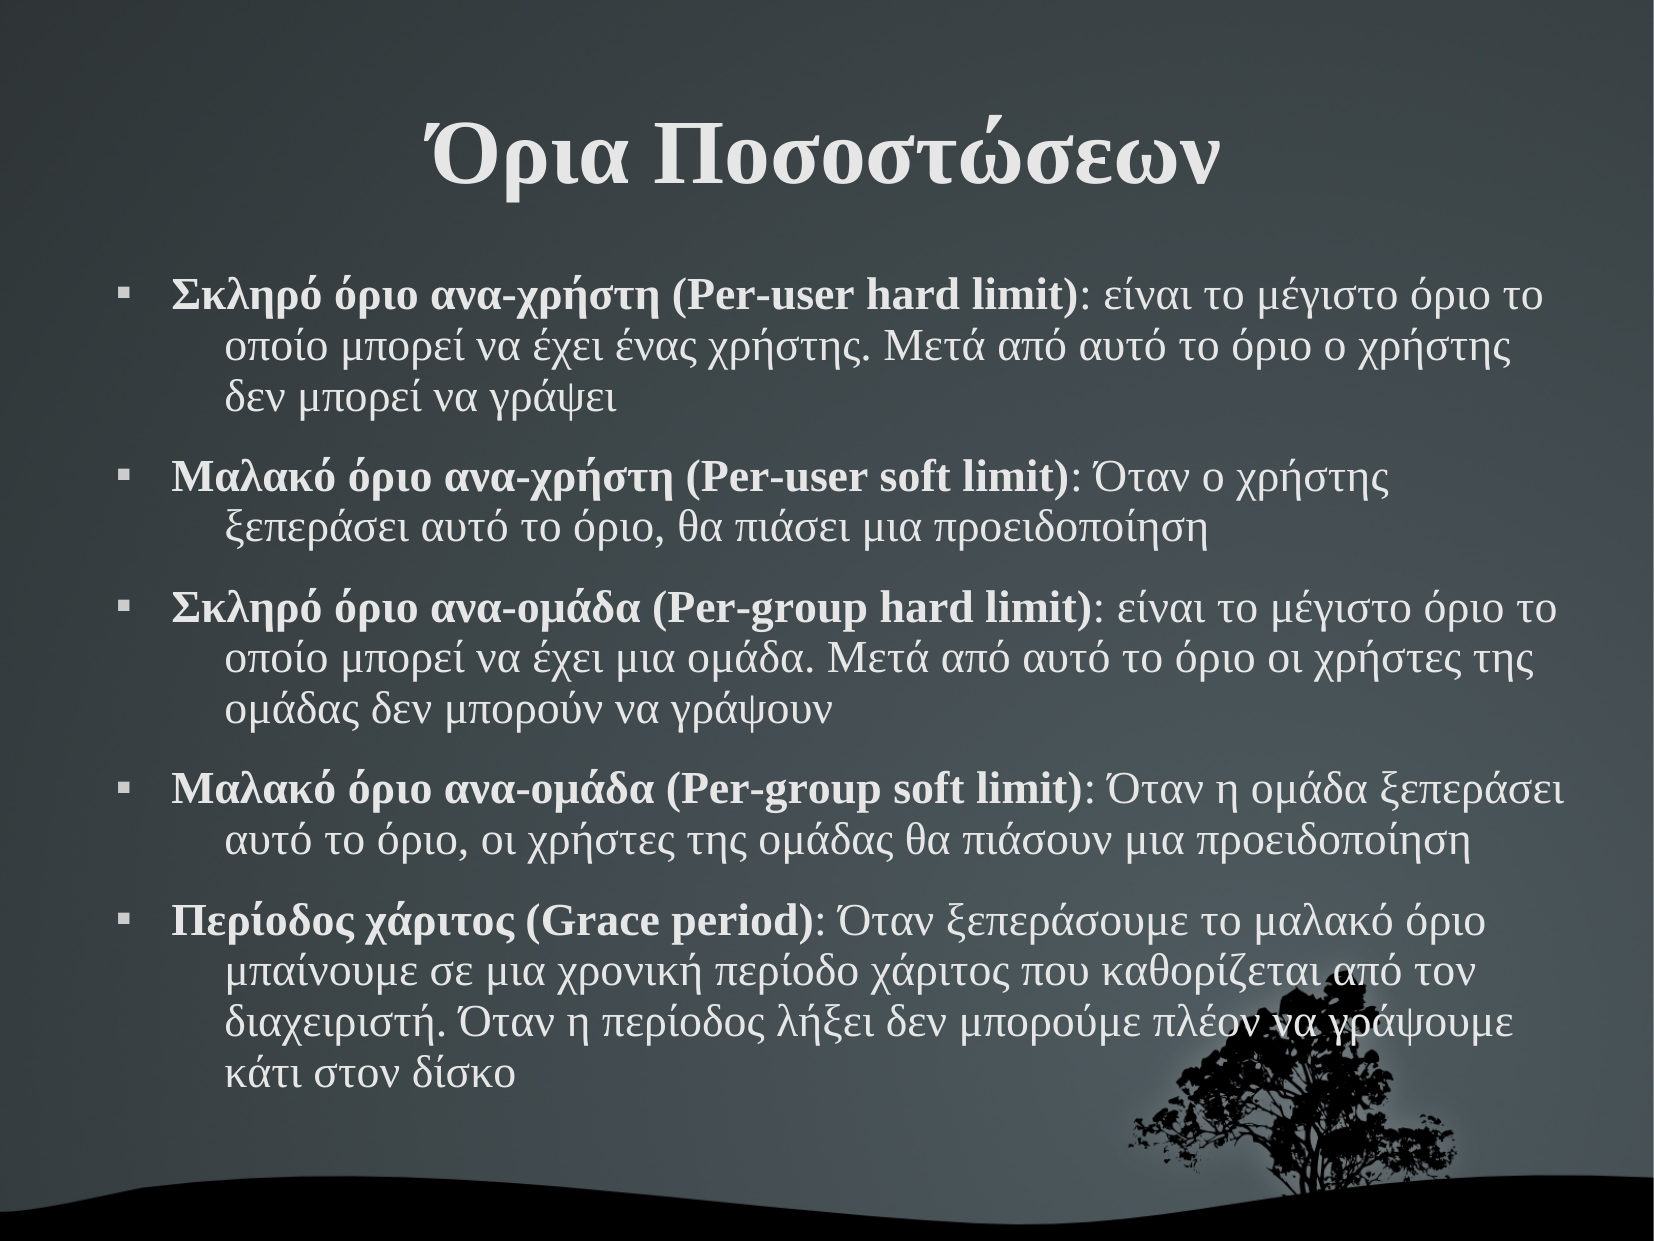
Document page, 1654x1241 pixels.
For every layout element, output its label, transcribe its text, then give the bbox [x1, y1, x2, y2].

list Σκληρό όριο ανα-χρήστη (Per-user hard limit): είναι το μέγιστο όριο το οποίο μπορεί να έχει ένας χρήστης. Μετά από αυτό το όριο ο χρήστης δεν μπορεί να γράψει Μαλακό όριο ανα-χρήστη (Per-user soft limit): Όταν ο χρήστης ξεπεράσει αυτό το όριο, θα πιάσει μια προειδοποίηση Σκληρό όριο ανα-ομάδα (Per-group hard limit): είναι το μέγιστο όριο το οποίο μπορεί να έχει μια ομάδα. Μετά από αυτό το όριο οι χρήστες της ομάδας δεν μπορούν να γράψουν Μαλακό όριο ανα-ομάδα (Per-group soft limit): Όταν η ομάδα ξεπεράσει αυτό το όριο, οι χρήστες της ομάδας θα πιάσουν μια προειδοποίηση Περίοδος χάριτος (Grace period): Όταν ξεπεράσουμε το μαλακό όριο μπαίνουμε σε μια χρονική περίοδο χάριτος που καθορίζεται από τον διαχειριστή. Όταν η περίοδος λήξει δεν μπορούμε πλέον να γράψουμε κάτι στον δίσκο [82, 268, 1571, 1186]
picture [0, 0, 1654, 1241]
title Όρια Ποσοστώσεων [82, 49, 1571, 257]
